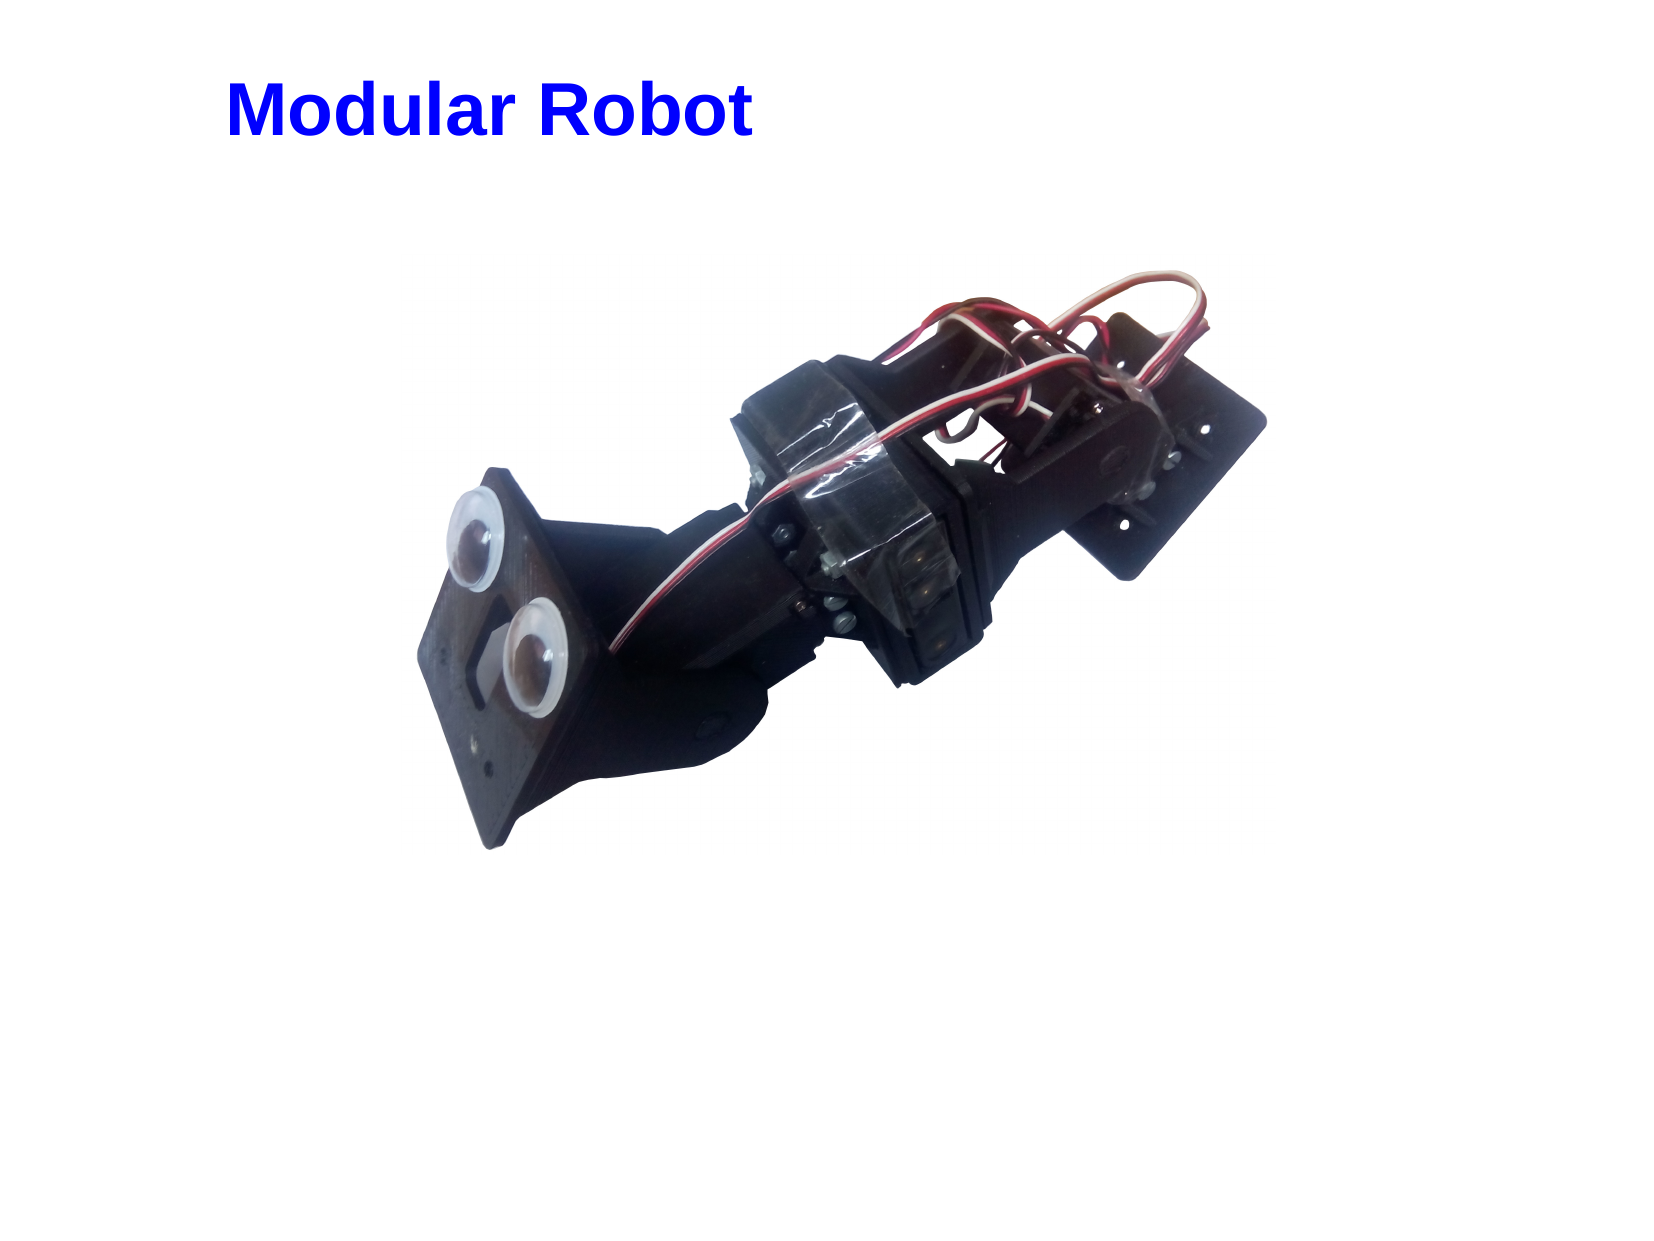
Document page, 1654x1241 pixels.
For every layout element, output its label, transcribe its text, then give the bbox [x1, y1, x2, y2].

text_box Modular Robot [75, 60, 905, 159]
picture [401, 254, 1276, 856]
